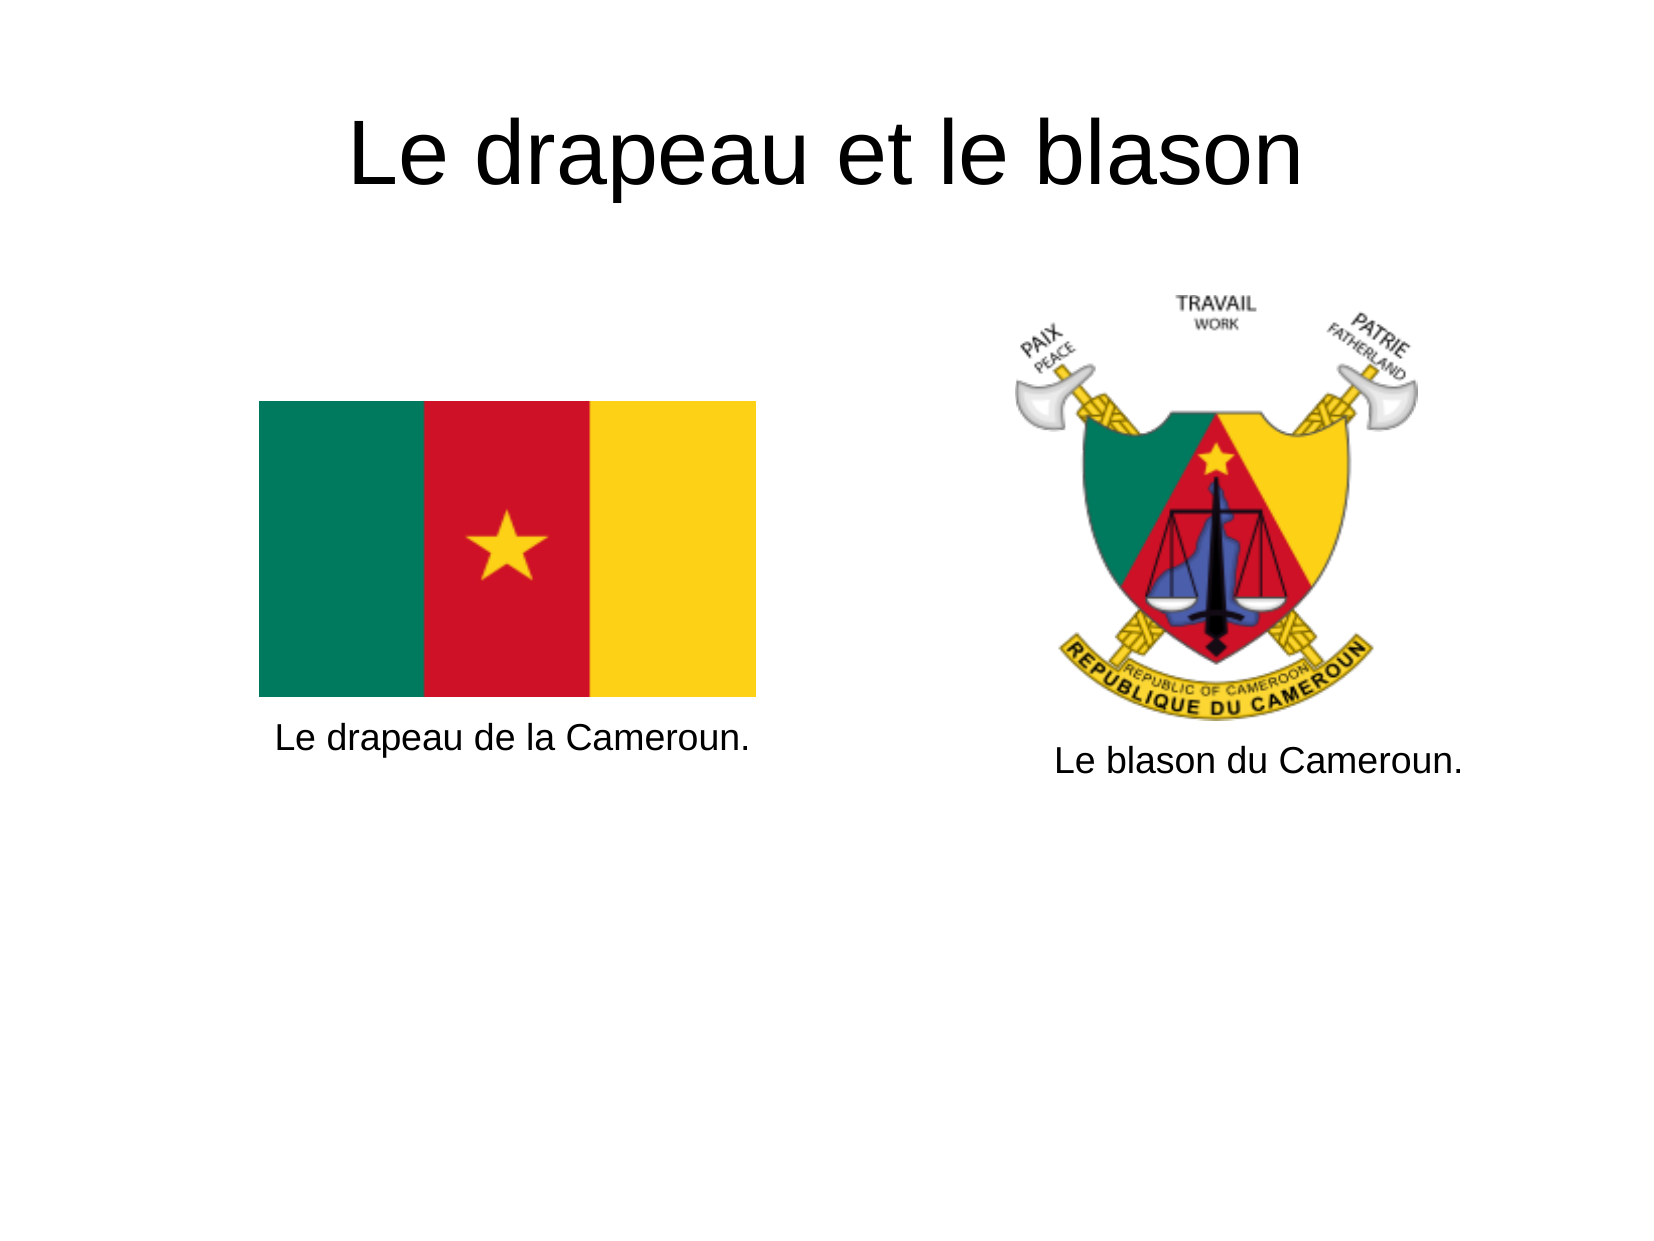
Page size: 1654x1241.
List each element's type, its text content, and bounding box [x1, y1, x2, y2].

picture [1015, 295, 1418, 721]
text_box Le drapeau de la Cameroun. [259, 708, 768, 766]
text_box Le blason du Cameroun. [1039, 732, 1489, 790]
title Le drapeau et le blason [82, 49, 1571, 257]
picture [259, 401, 756, 697]
